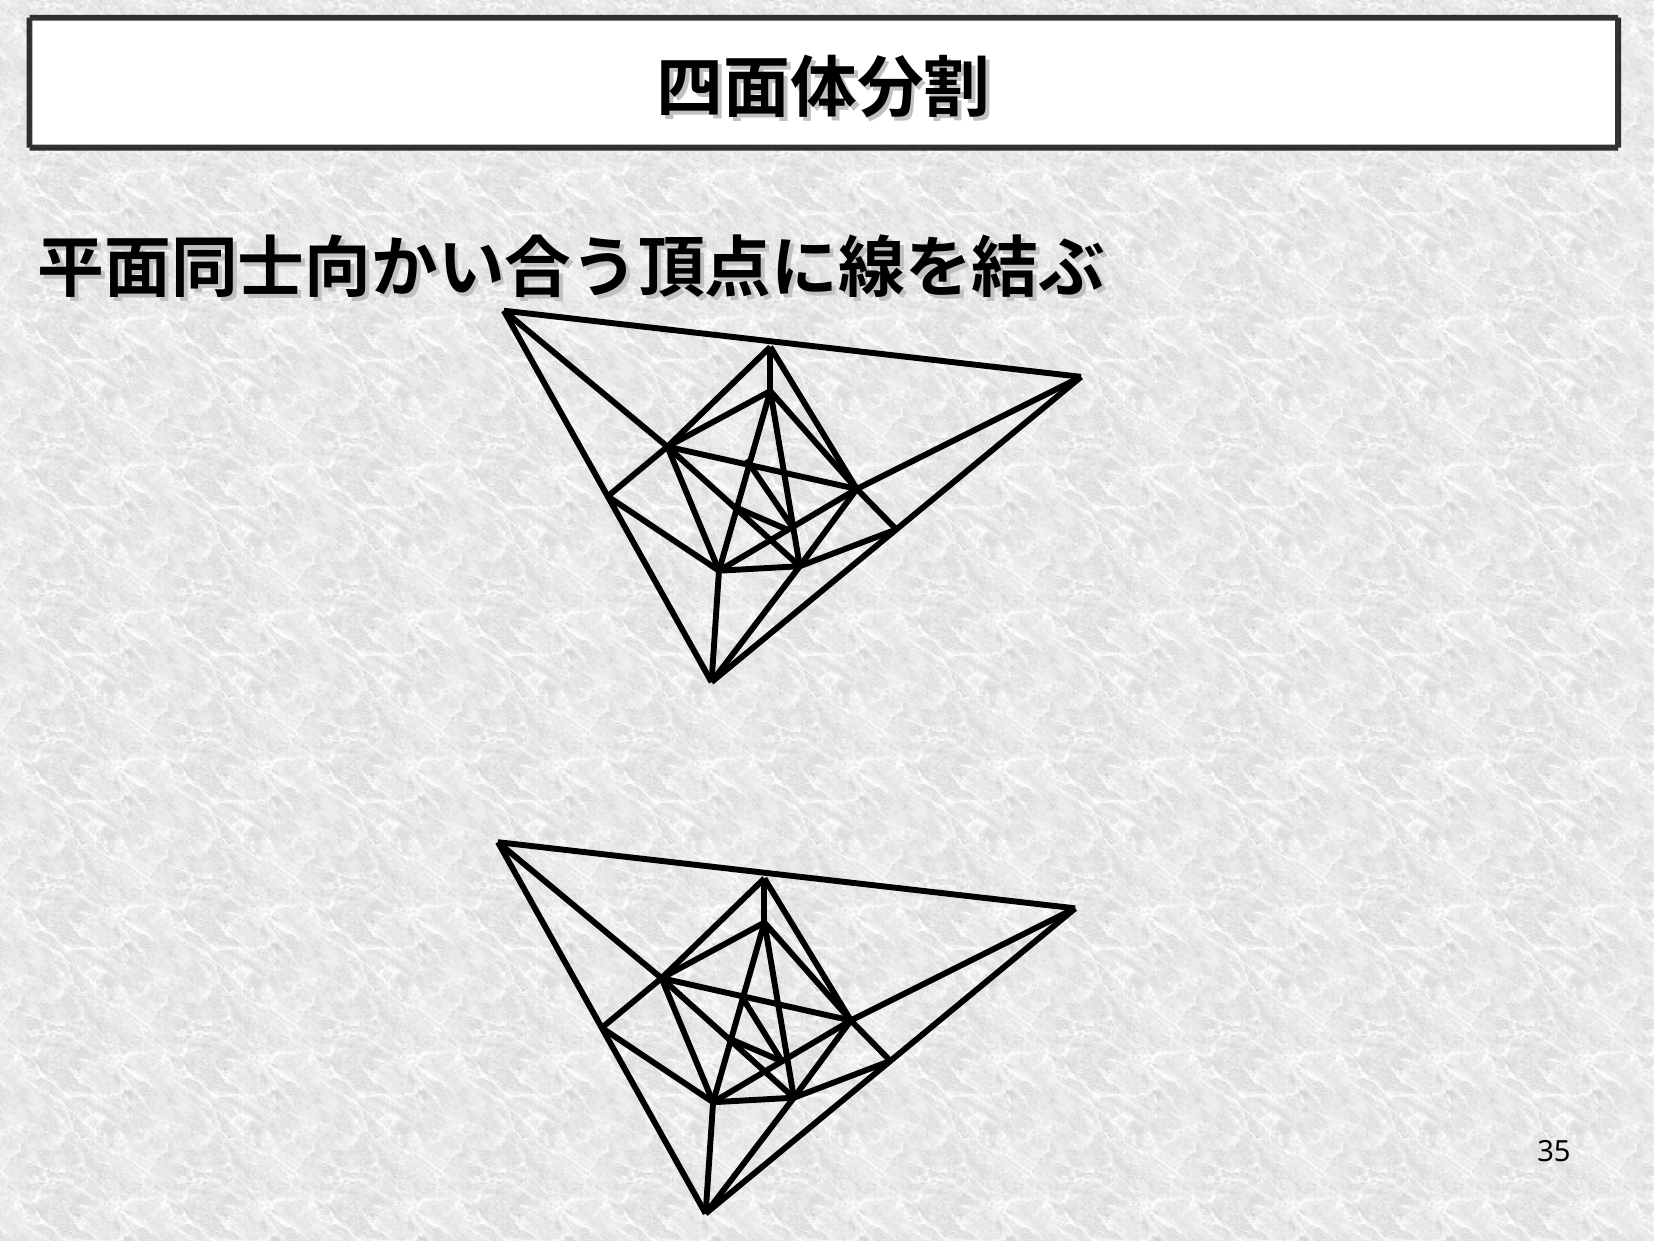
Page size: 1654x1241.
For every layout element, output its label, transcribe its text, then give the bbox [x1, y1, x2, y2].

picture [0, 0, 1654, 1241]
text_box 平面同士向かい合う頂点に線を結ぶ [22, 206, 1105, 296]
text_box 四面体分割 [29, 17, 1619, 148]
